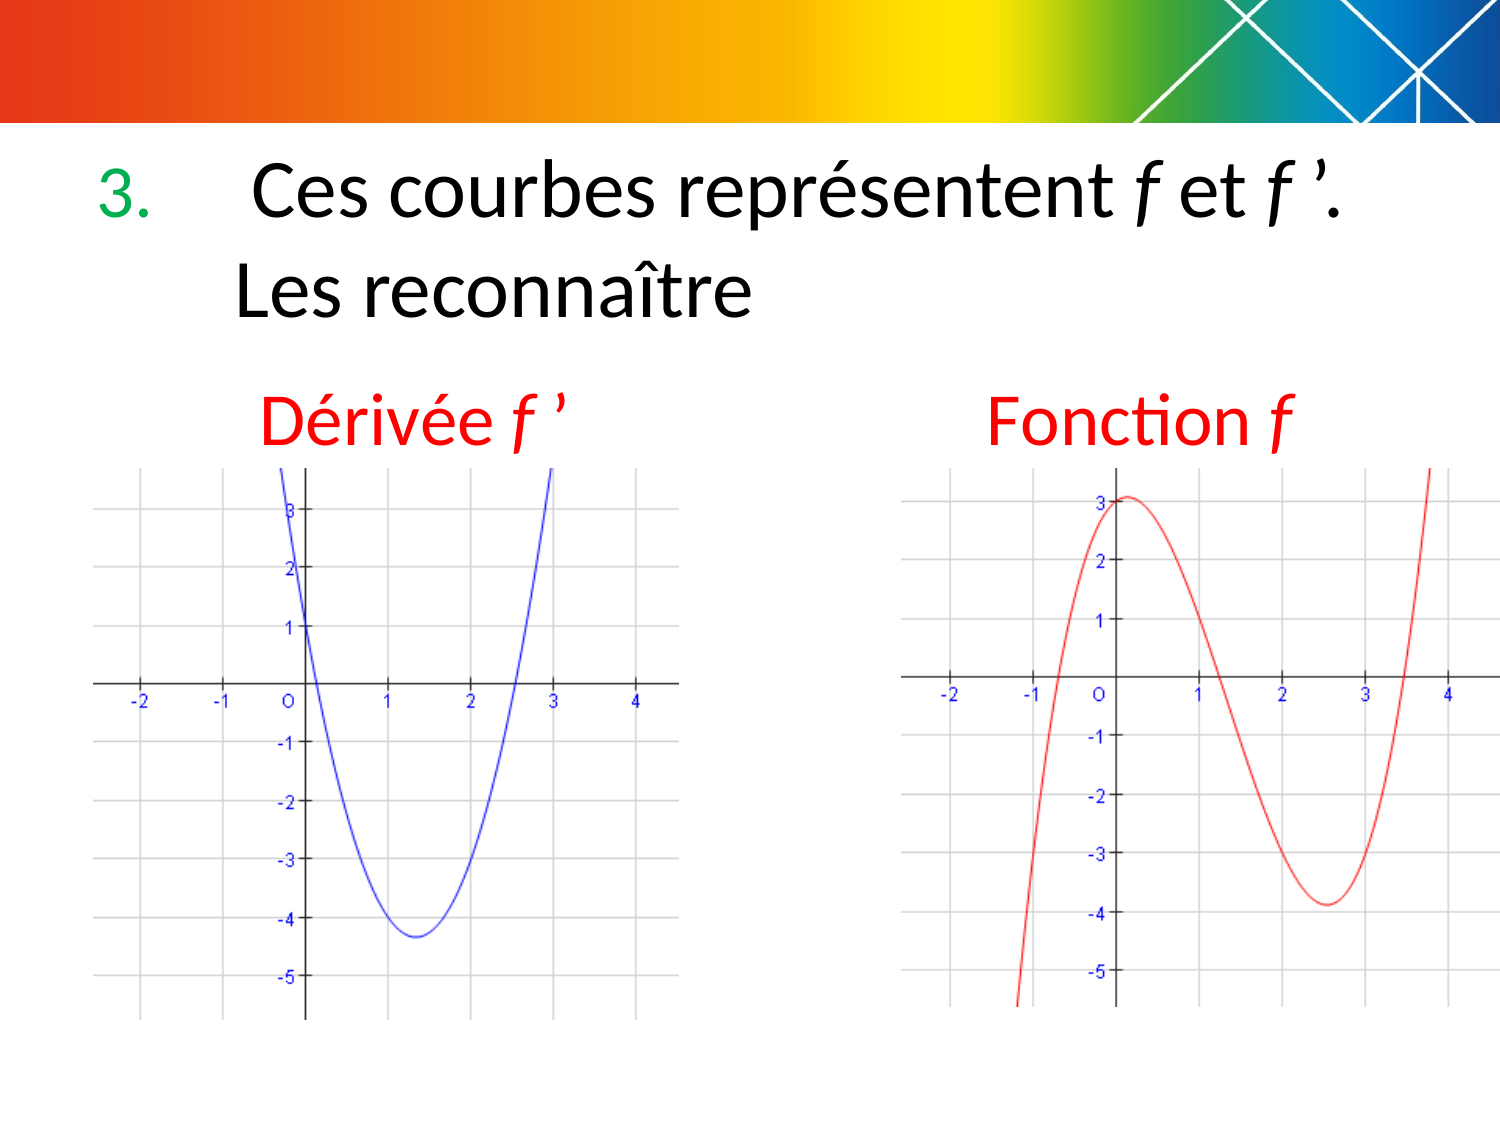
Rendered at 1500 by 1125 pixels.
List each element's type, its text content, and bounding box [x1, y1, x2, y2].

title Ces courbes représentent f et f ’. Les reconnaître [81, 126, 1500, 342]
picture [901, 468, 1500, 1007]
text_box Fonction f [960, 363, 1313, 469]
picture [1340, 0, 1500, 123]
text_box Dérivée f ’ [234, 363, 586, 469]
picture [93, 468, 679, 1020]
picture [0, 0, 1359, 123]
